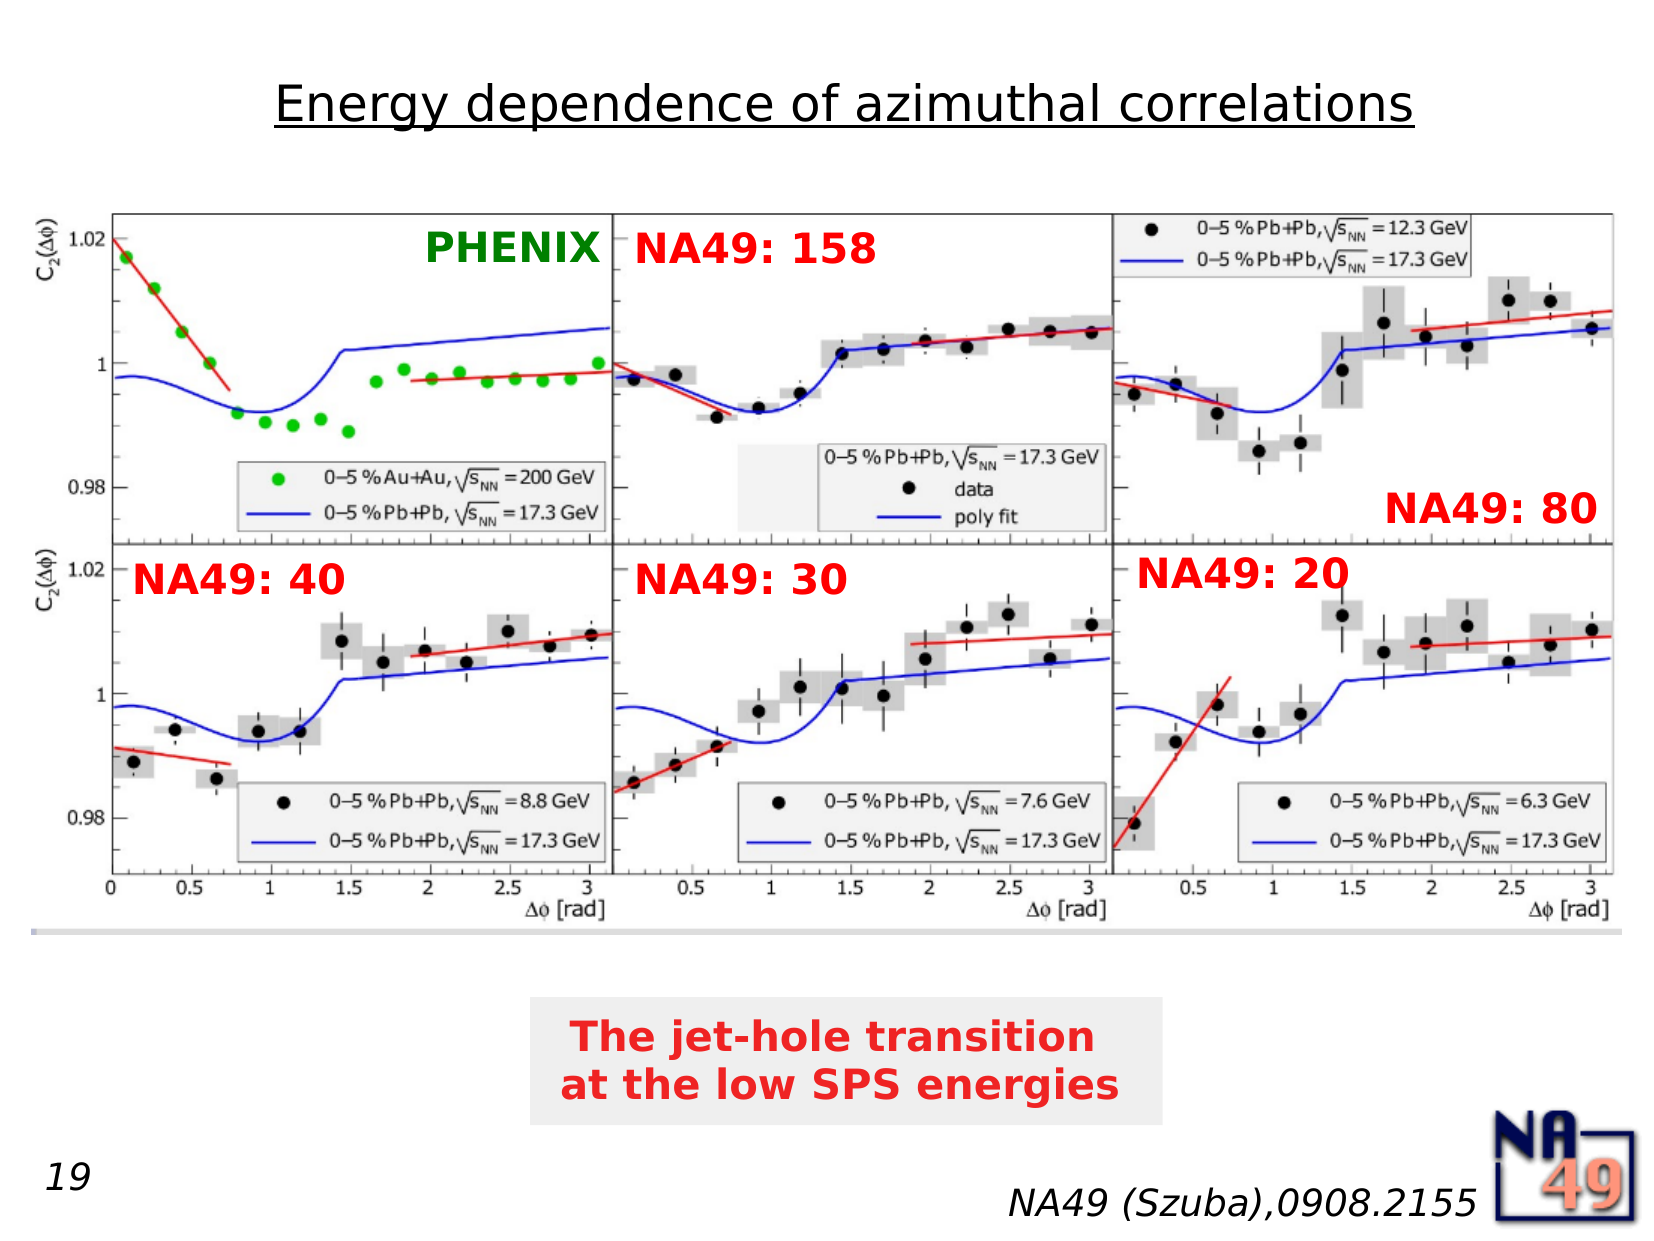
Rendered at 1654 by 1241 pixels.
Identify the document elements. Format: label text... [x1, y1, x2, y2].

text_box NA49: 158 [633, 225, 898, 274]
picture [31, 209, 1622, 935]
text_box NA49: 30 [633, 556, 898, 605]
text_box NA49: 20 [1135, 550, 1400, 599]
text_box NA49: 80 [1383, 485, 1648, 534]
picture [1488, 1103, 1642, 1229]
text_box [530, 997, 1163, 1126]
text_box NA49: 40 [131, 556, 396, 605]
text_box NA49 (Szuba),0908.2155 [1008, 1182, 1498, 1226]
text_box Energy dependence of azimuthal correlations [274, 75, 1417, 134]
text_box PHENIX [424, 223, 601, 273]
